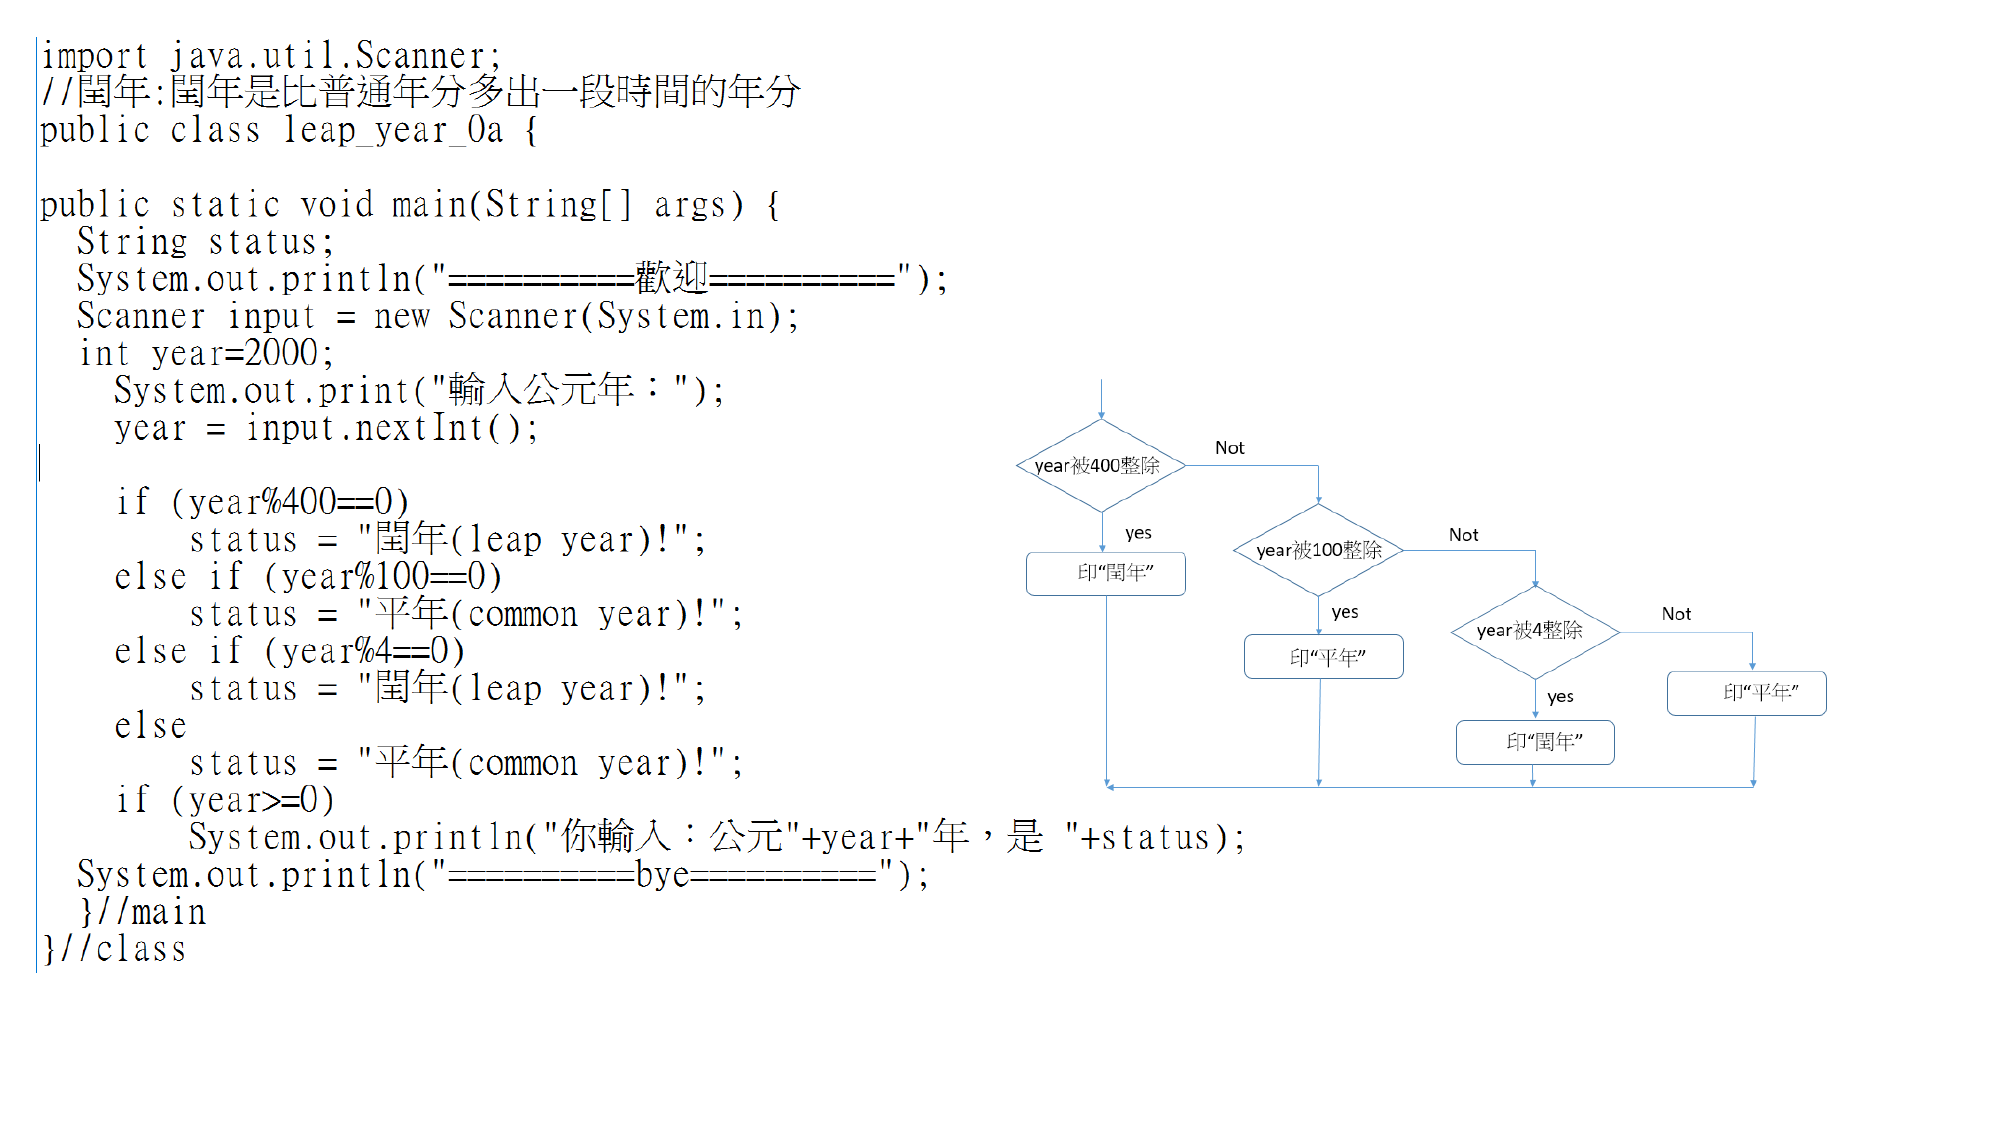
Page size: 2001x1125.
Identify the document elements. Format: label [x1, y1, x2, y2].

picture [36, 37, 1836, 973]
